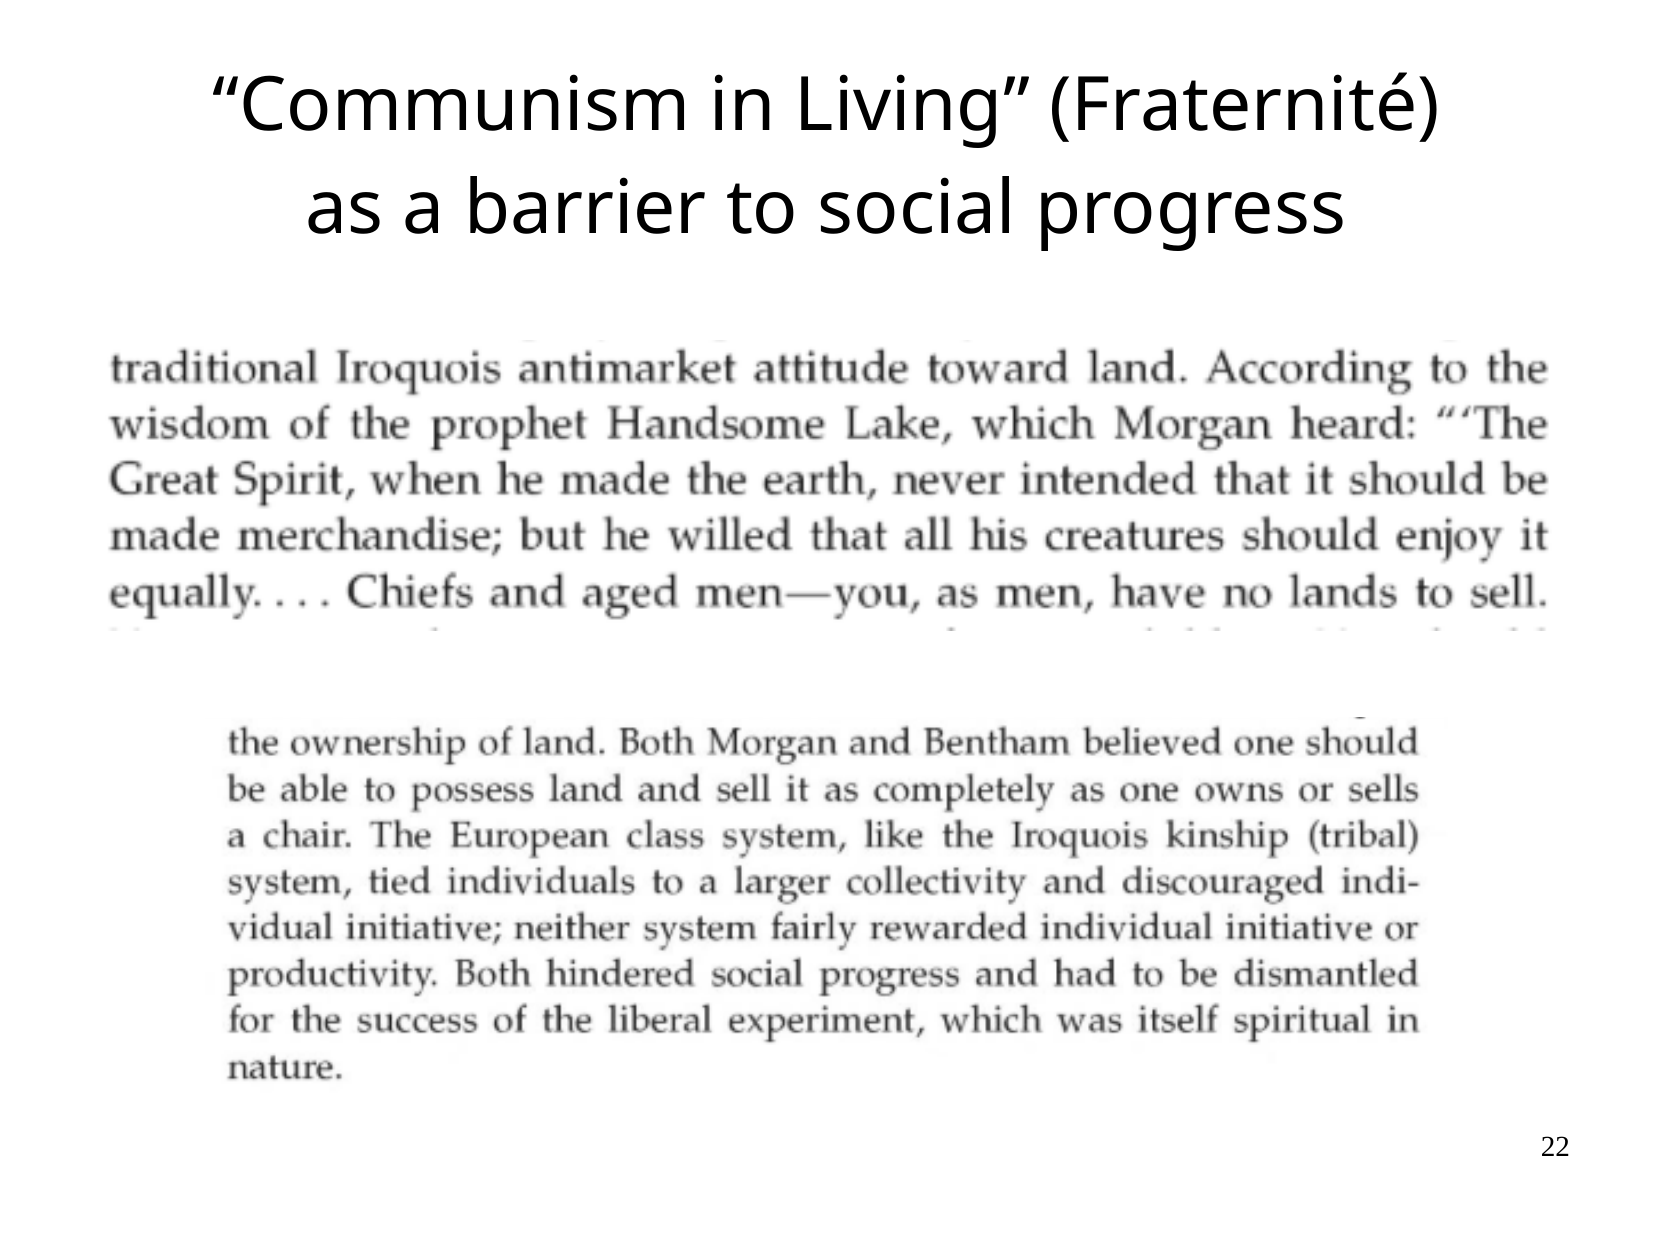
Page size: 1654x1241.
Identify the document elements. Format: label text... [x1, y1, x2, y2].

picture [82, 340, 1571, 631]
picture [205, 717, 1448, 1109]
title “Communism in Living” (Fraternité) as a barrier to social progress [82, 41, 1571, 265]
